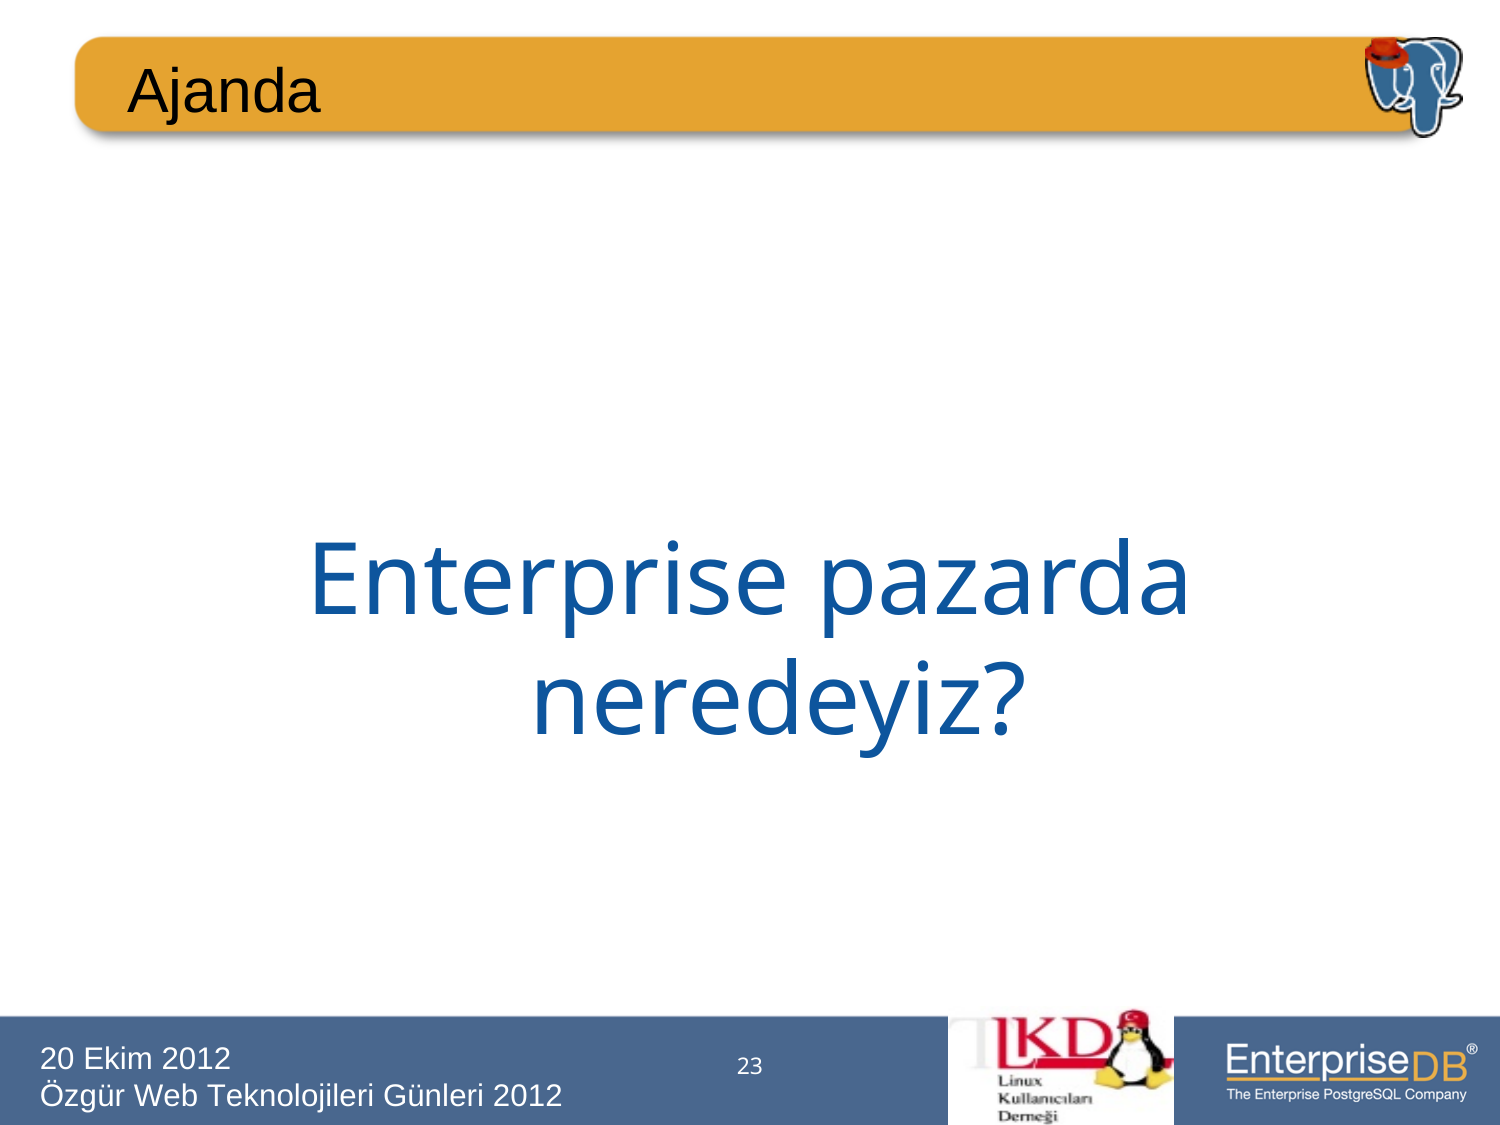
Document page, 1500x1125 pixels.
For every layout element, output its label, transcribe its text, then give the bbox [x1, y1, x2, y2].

subtitle Enterprise pazarda neredeyiz? [75, 263, 1425, 1006]
title Ajanda [112, 37, 1388, 138]
picture [0, 0, 1500, 1125]
